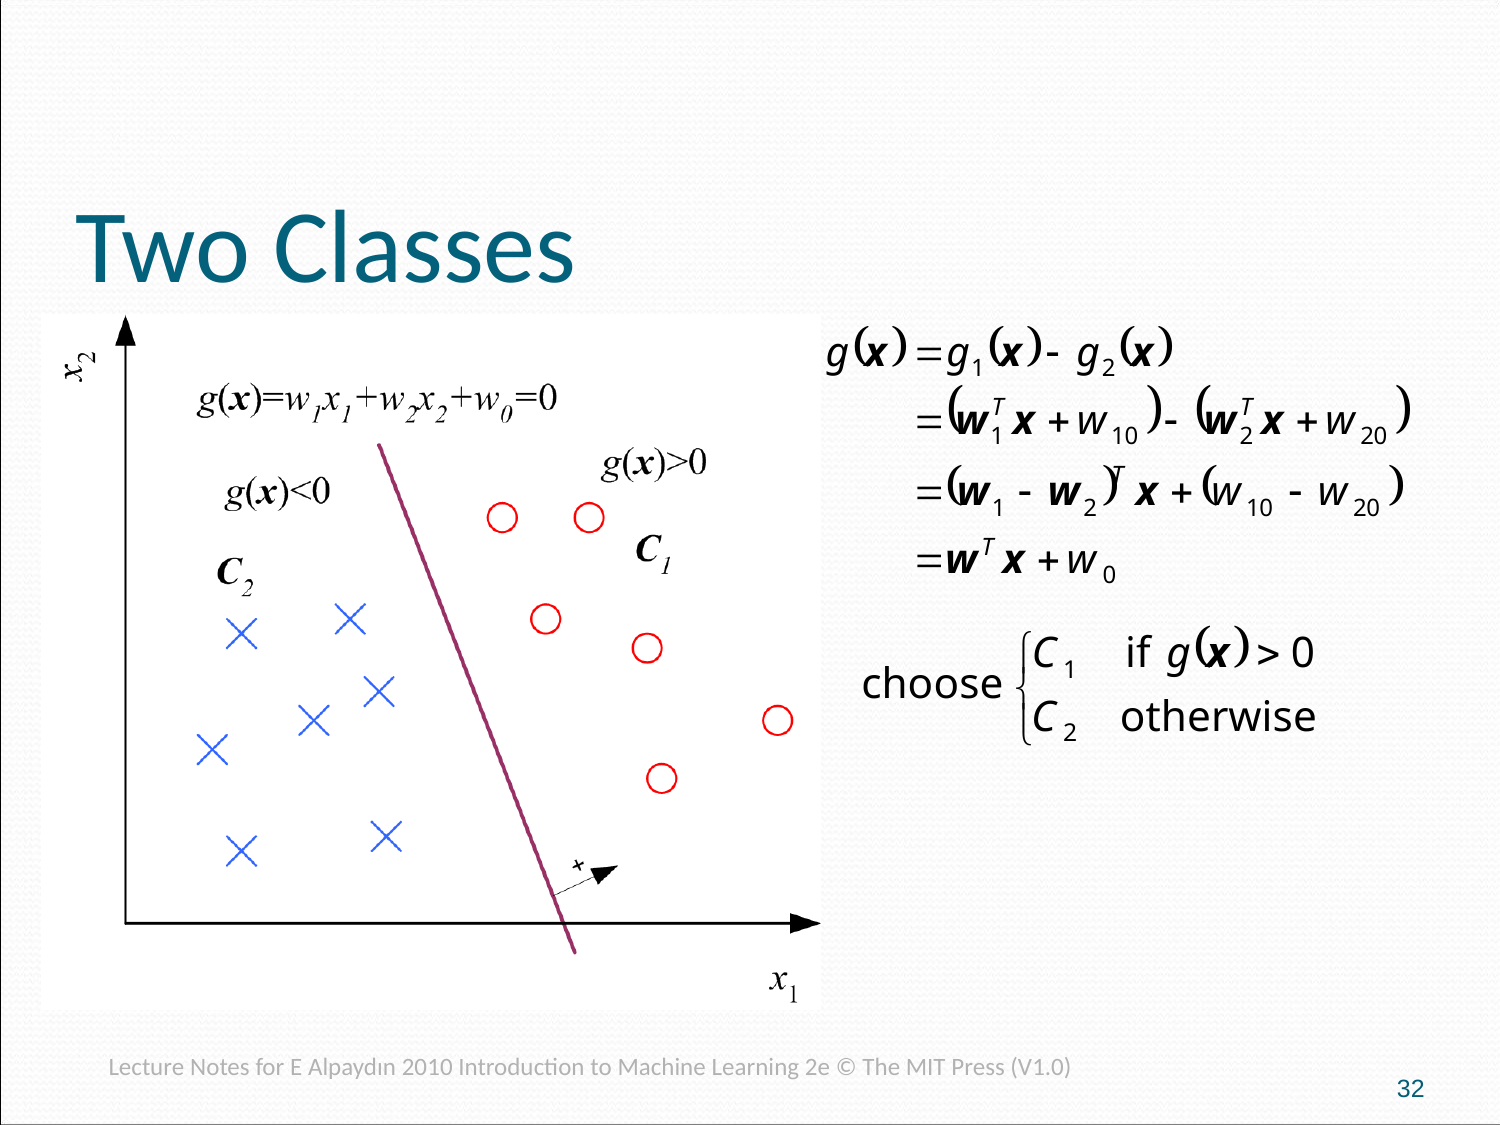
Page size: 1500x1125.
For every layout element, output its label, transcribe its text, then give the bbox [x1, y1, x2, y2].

picture [0, 0, 1500, 1125]
chart [820, 326, 1411, 593]
text_box Two Classes [75, 115, 1426, 304]
text_box Lecture Notes for E Alpaydın 2010 Introduction to Machine Learning 2e © The MIT Press (V1.0) [93, 1042, 1254, 1103]
text_box <number> [1299, 1042, 1426, 1103]
chart [856, 621, 1329, 756]
